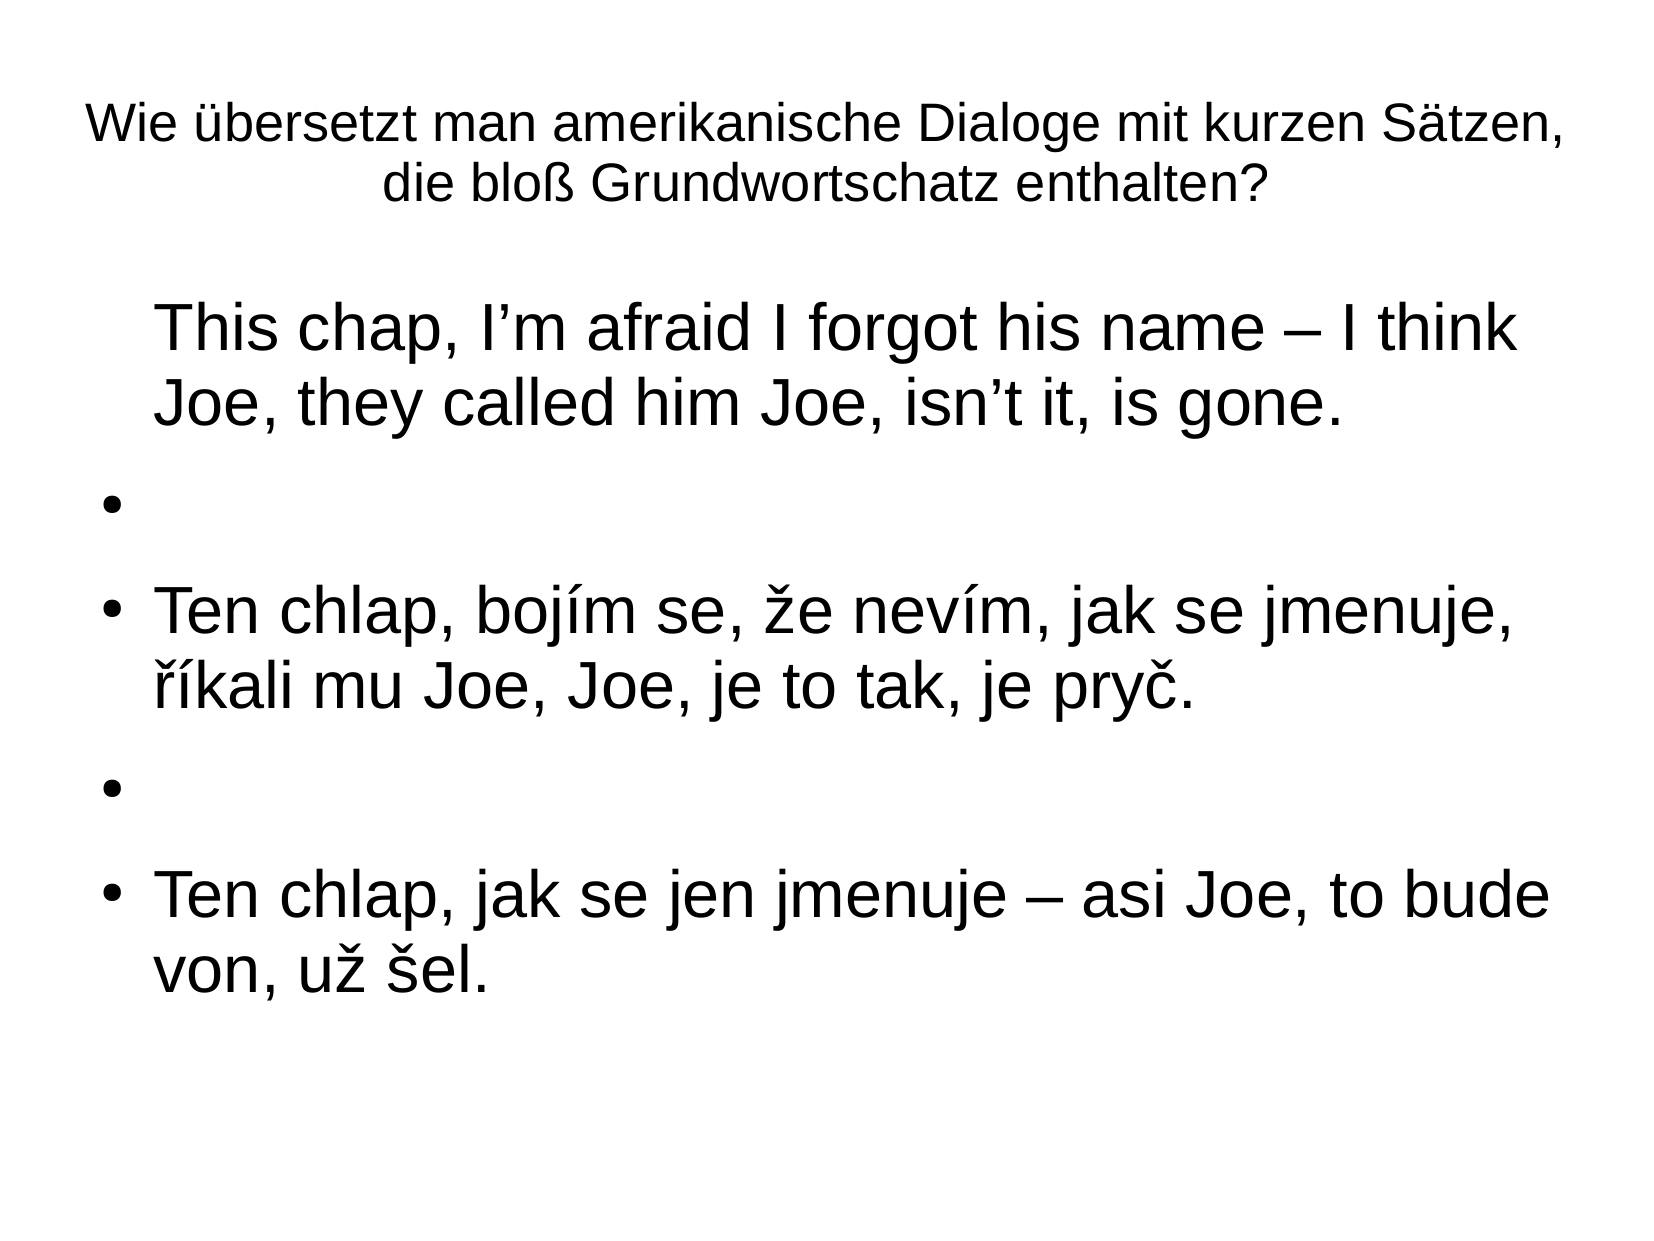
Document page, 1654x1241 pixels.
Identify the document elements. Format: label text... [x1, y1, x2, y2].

title Wie übersetzt man amerikanische Dialoge mit kurzen Sätzen, die bloß Grundwortschatz enthalten? [82, 49, 1571, 257]
list This chap, I’m afraid I forgot his name – I think Joe, they called him Joe, isn’t it, is gone. Ten chlap, bojím se, že nevím, jak se jmenuje, říkali mu Joe, Joe, je to tak, je pryč. Ten chlap, jak se jen jmenuje – asi Joe, to bude von, už šel. [82, 290, 1571, 1010]
